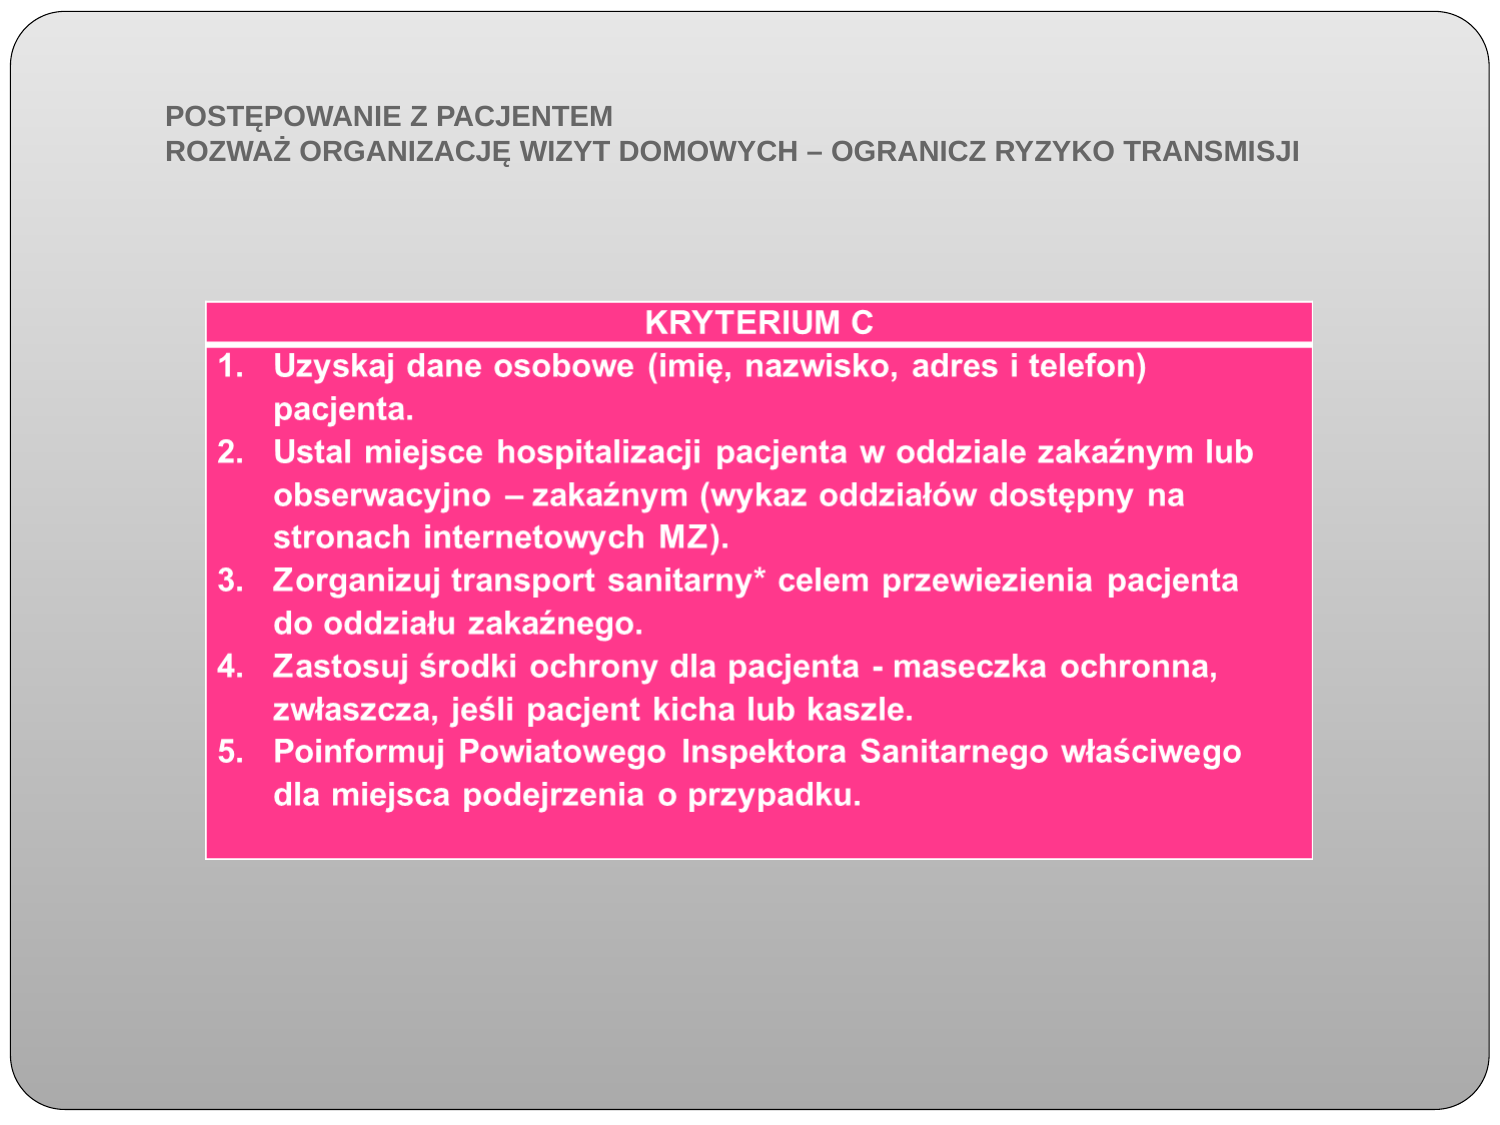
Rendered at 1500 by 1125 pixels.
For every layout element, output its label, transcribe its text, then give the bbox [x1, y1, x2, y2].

picture [205, 292, 1313, 861]
title POSTĘPOWANIE Z PACJENTEM ROZWAŻ ORGANIZACJĘ WIZYT DOMOWYCH – OGRANICZ RYZYKO TRANSMISJI [150, 45, 1426, 233]
